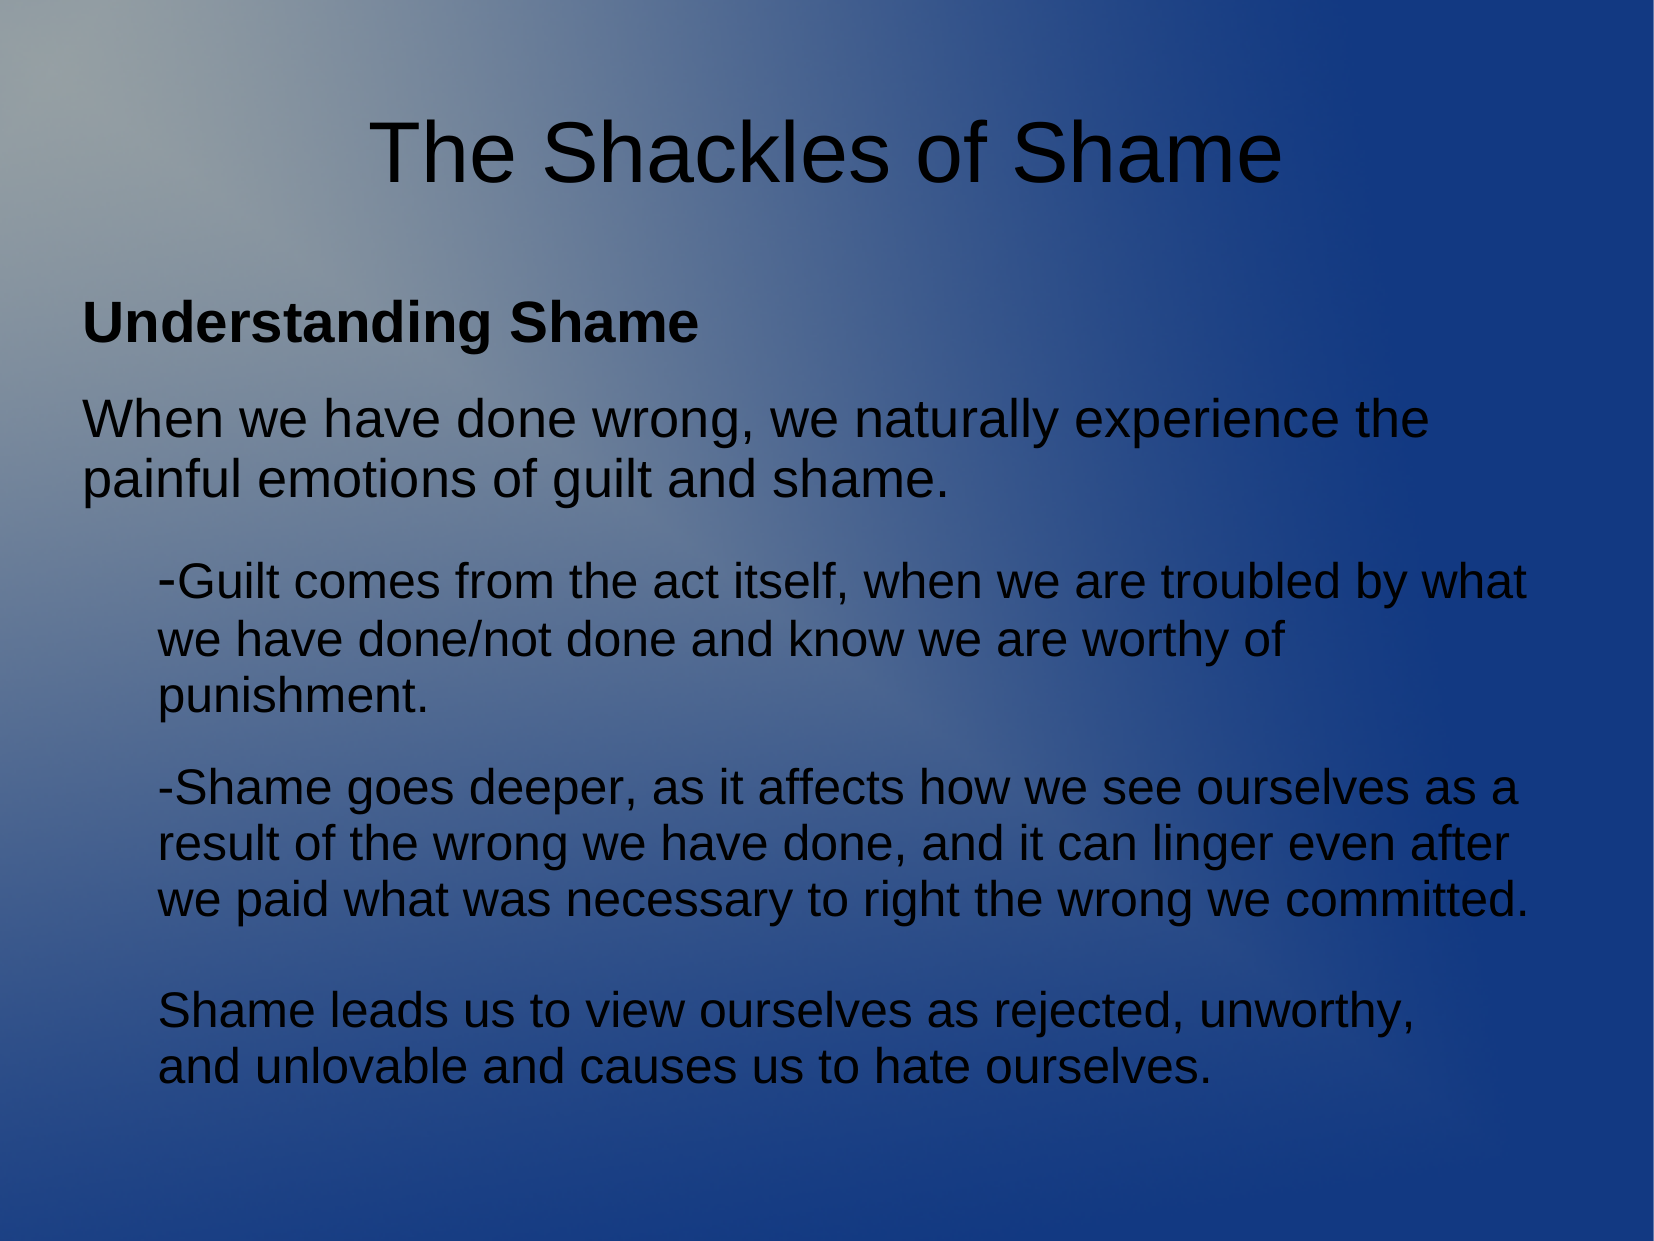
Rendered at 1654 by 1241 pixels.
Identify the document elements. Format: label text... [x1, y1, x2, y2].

title The Shackles of Shame [82, 49, 1571, 257]
picture [0, 0, 1654, 1241]
subtitle Understanding Shame When we have done wrong, we naturally experience the painful emotions of guilt and shame. -Guilt comes from the act itself, when we are troubled by what we have done/not done and know we are worthy of punishment. -Shame goes deeper, as it affects how we see ourselves as a result of the wrong we have done, and it can linger even after we paid what was necessary to right the wrong we committed. Shame leads us to view ourselves as rejected, unworthy, and unlovable and causes us to hate ourselves. [82, 290, 1571, 1241]
